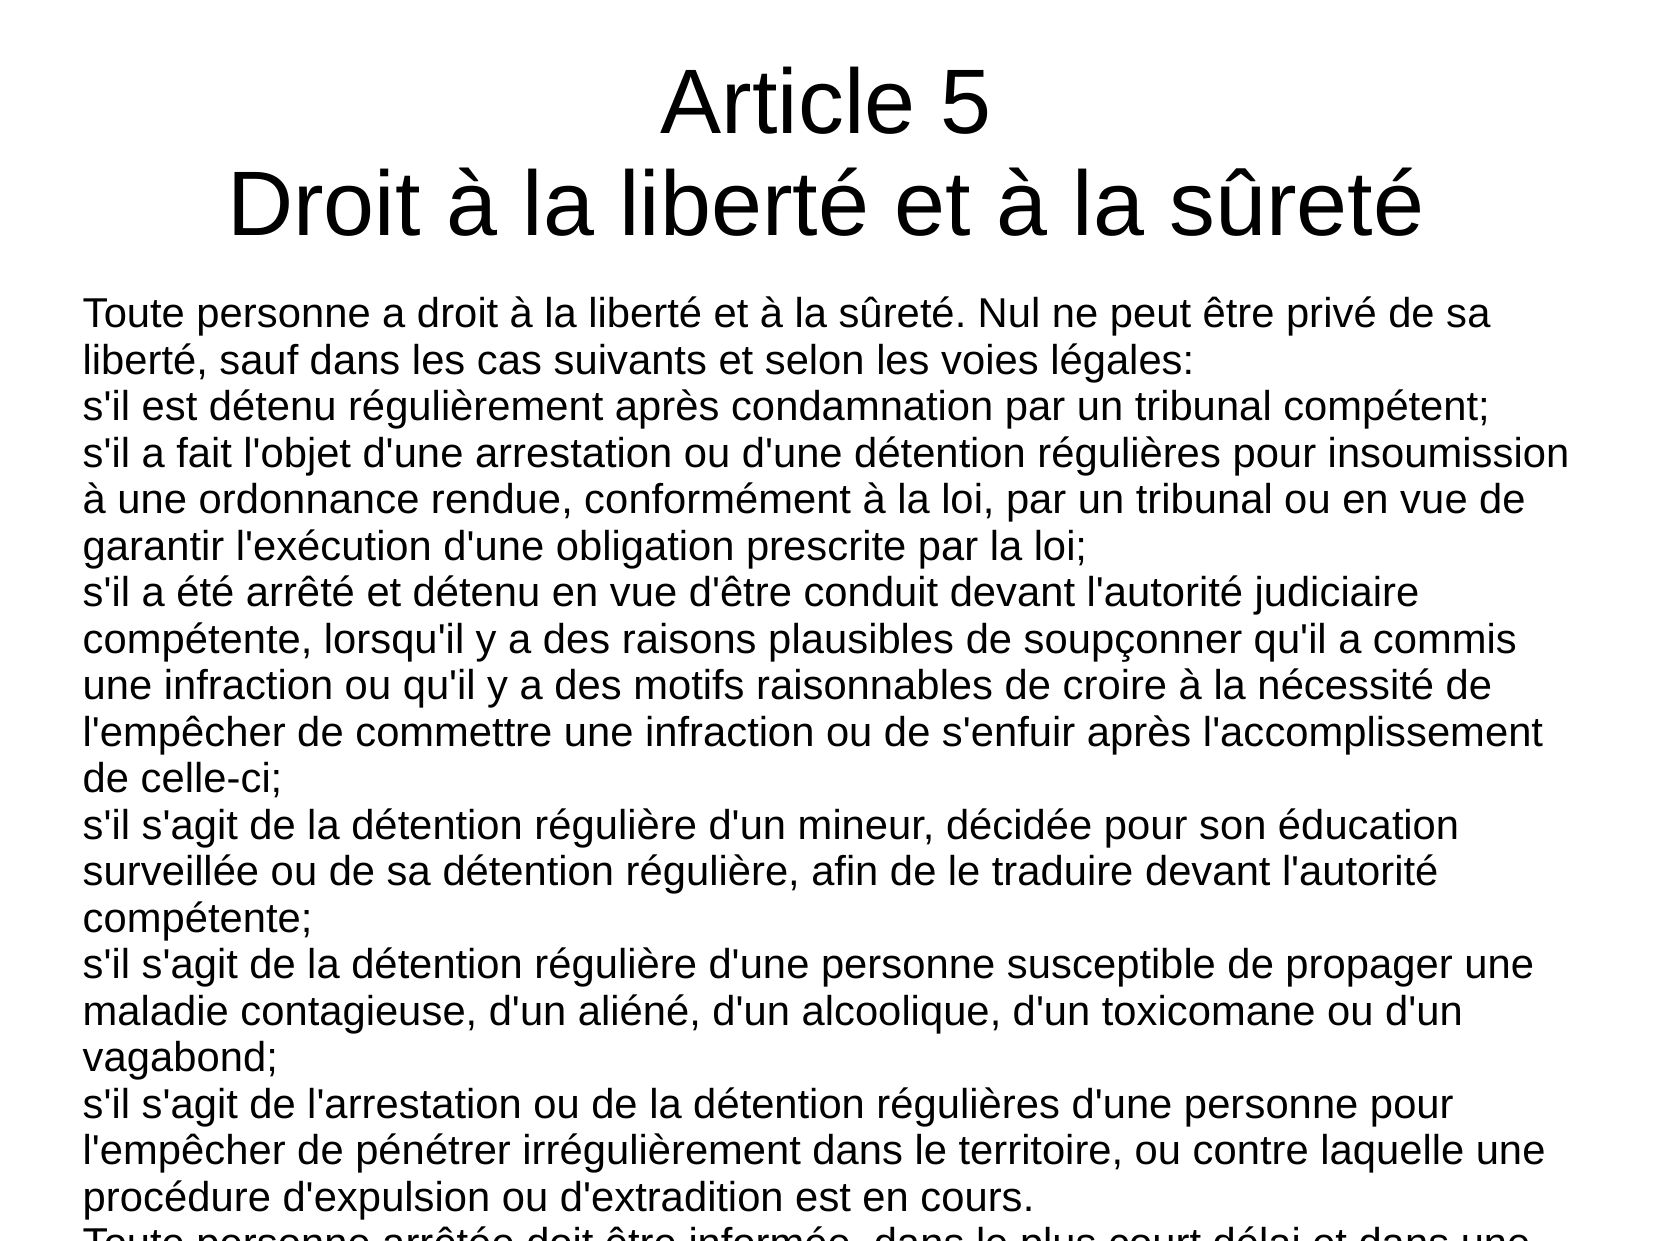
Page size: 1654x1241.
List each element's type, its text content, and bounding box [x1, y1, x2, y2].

list Toute personne a droit à la liberté et à la sûreté. Nul ne peut être privé de sa liberté, sauf dans les cas suivants et selon les voies légales: s'il est détenu régulièrement après condamnation par un tribunal compétent; s'il a fait l'objet d'une arrestation ou d'une détention régulières pour insoumission à une ordonnance rendue, conformément à la loi, par un tribunal ou en vue de garantir l'exécution d'une obligation prescrite par la loi; s'il a été arrêté et détenu en vue d'être conduit devant l'autorité judiciaire compétente, lorsqu'il y a des raisons plausibles de soupçonner qu'il a commis une infraction ou qu'il y a des motifs raisonnables de croire à la nécessité de l'empêcher de commettre une infraction ou de s'enfuir après l'accomplissement de celle-ci; s'il s'agit de la détention régulière d'un mineur, décidée pour son éducation surveillée ou de sa détention régulière, afin de le traduire devant l'autorité compétente; s'il s'agit de la détention régulière d'une personne susceptible de propager une maladie contagieuse, d'un aliéné, d'un alcoolique, d'un toxicomane ou d'un vagabond; s'il s'agit de l'arrestation ou de la détention régulières d'une personne pour l'empêcher de pénétrer irrégulièrement dans le territoire, ou contre laquelle une procédure d'expulsion ou d'extradition est en cours. Toute personne arrêtée doit être informée, dans le plus court délai et dans une langue qu'elle comprend, des raisons de son arrestation et de toute accusation portée contre elle. Toute personne arrêtée ou détenue, dans les conditions prévues au paragraphe 1.c du présent article, doit être aussitôt traduite devant un juge ou un autre magistrat habilité par la loi à exercer des fonctions judiciaires et a le droit d'être jugée dans un délai raisonnable, ou libérée pendant la procédure. La mise en liberté peut être subordonnée à une garantie assurant la comparution de l'intéressé à l'audience. Toute personne privée de sa liberté par arrestation ou détention a le droit d'introduire un recours devant un tribunal, afin qu'il statue à bref délai sur la légalité de sa détention et ordonne sa libération si la détention est illégale. Toute personne victime d'une arrestation ou d'une détention dans des conditions contraires aux dispositions de cet article a droit à réparation. [82, 290, 1571, 1241]
title Article 5 Droit à la liberté et à la sûreté [82, 49, 1571, 257]
